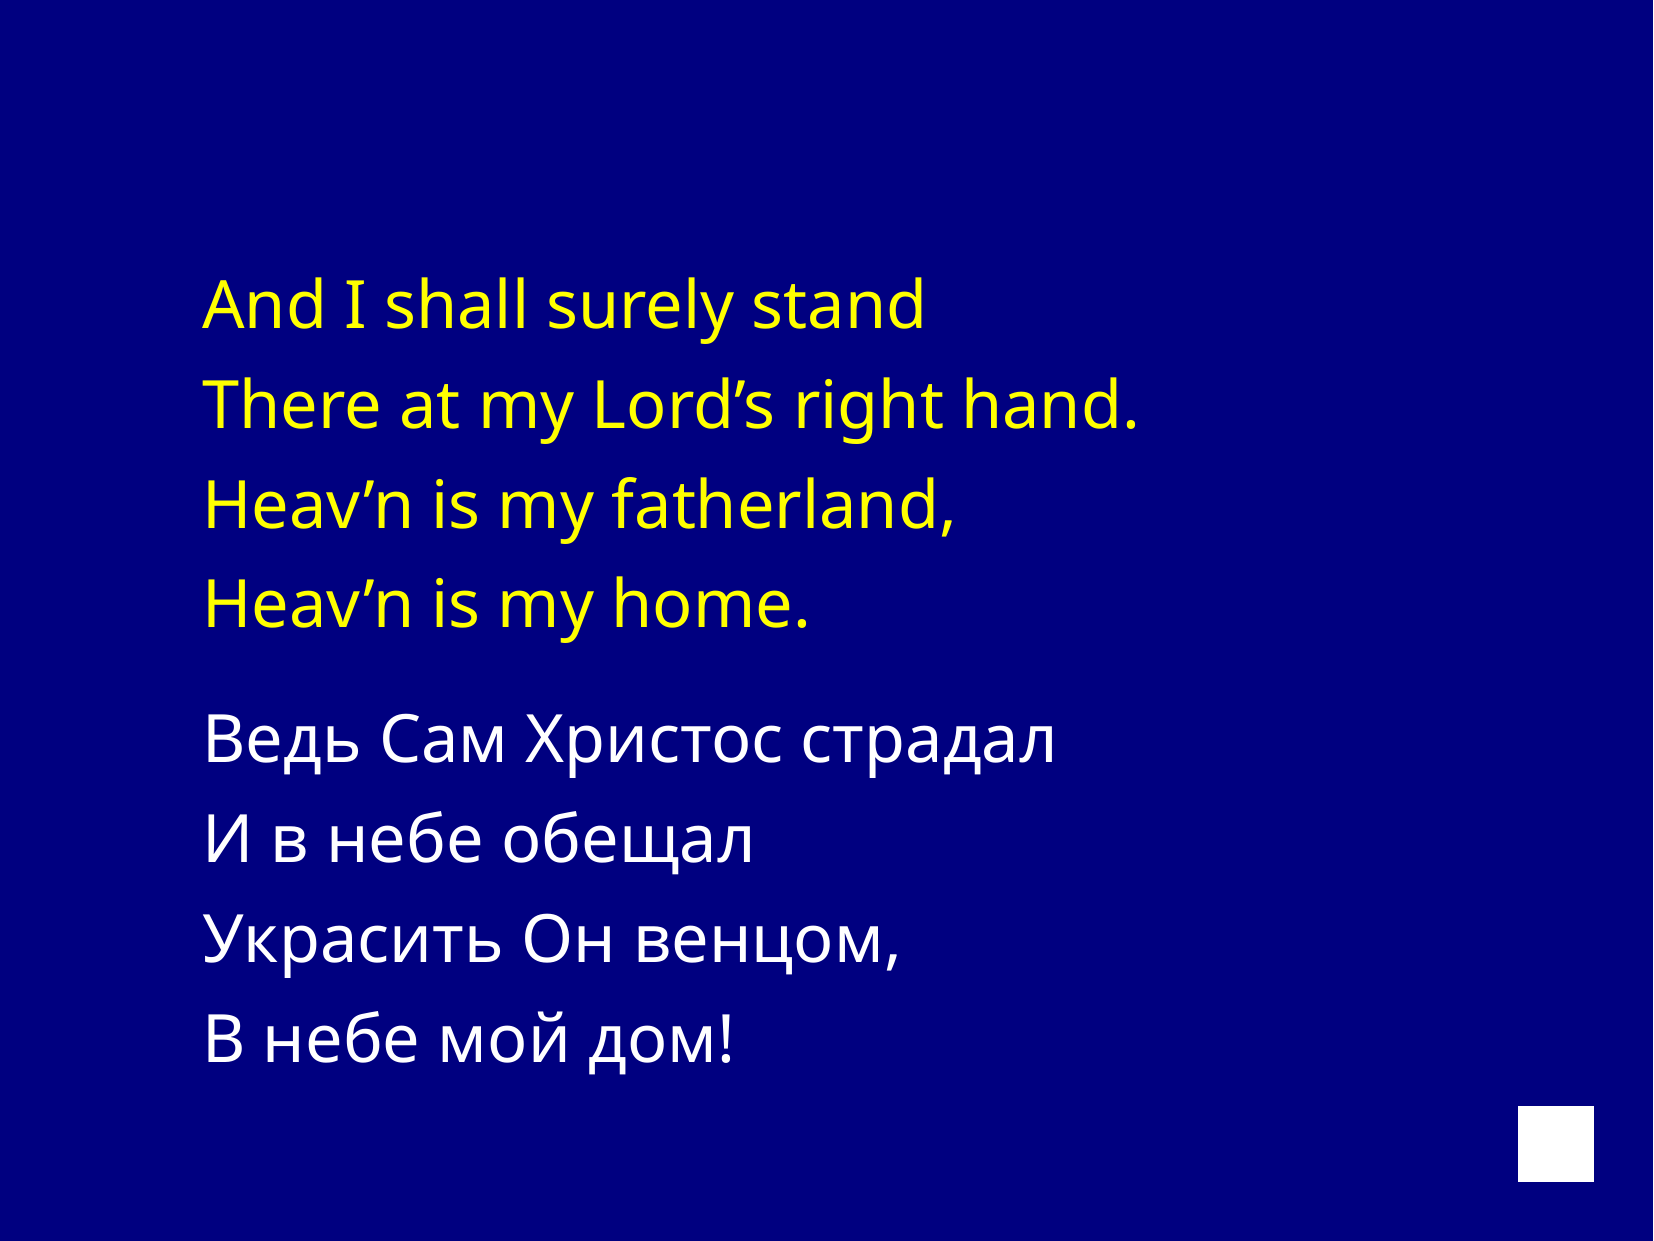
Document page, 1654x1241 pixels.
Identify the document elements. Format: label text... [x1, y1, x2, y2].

text_box [1518, 1106, 1594, 1182]
text_box Ведь Сам Христос страдал И в небе обещал Украсить Он венцом, В небе мой дом! [75, 675, 1576, 1163]
text_box And I shall surely stand There at my Lord’s right hand. Heav’n is my fatherland, Heav’n is my home. [75, 150, 1576, 638]
